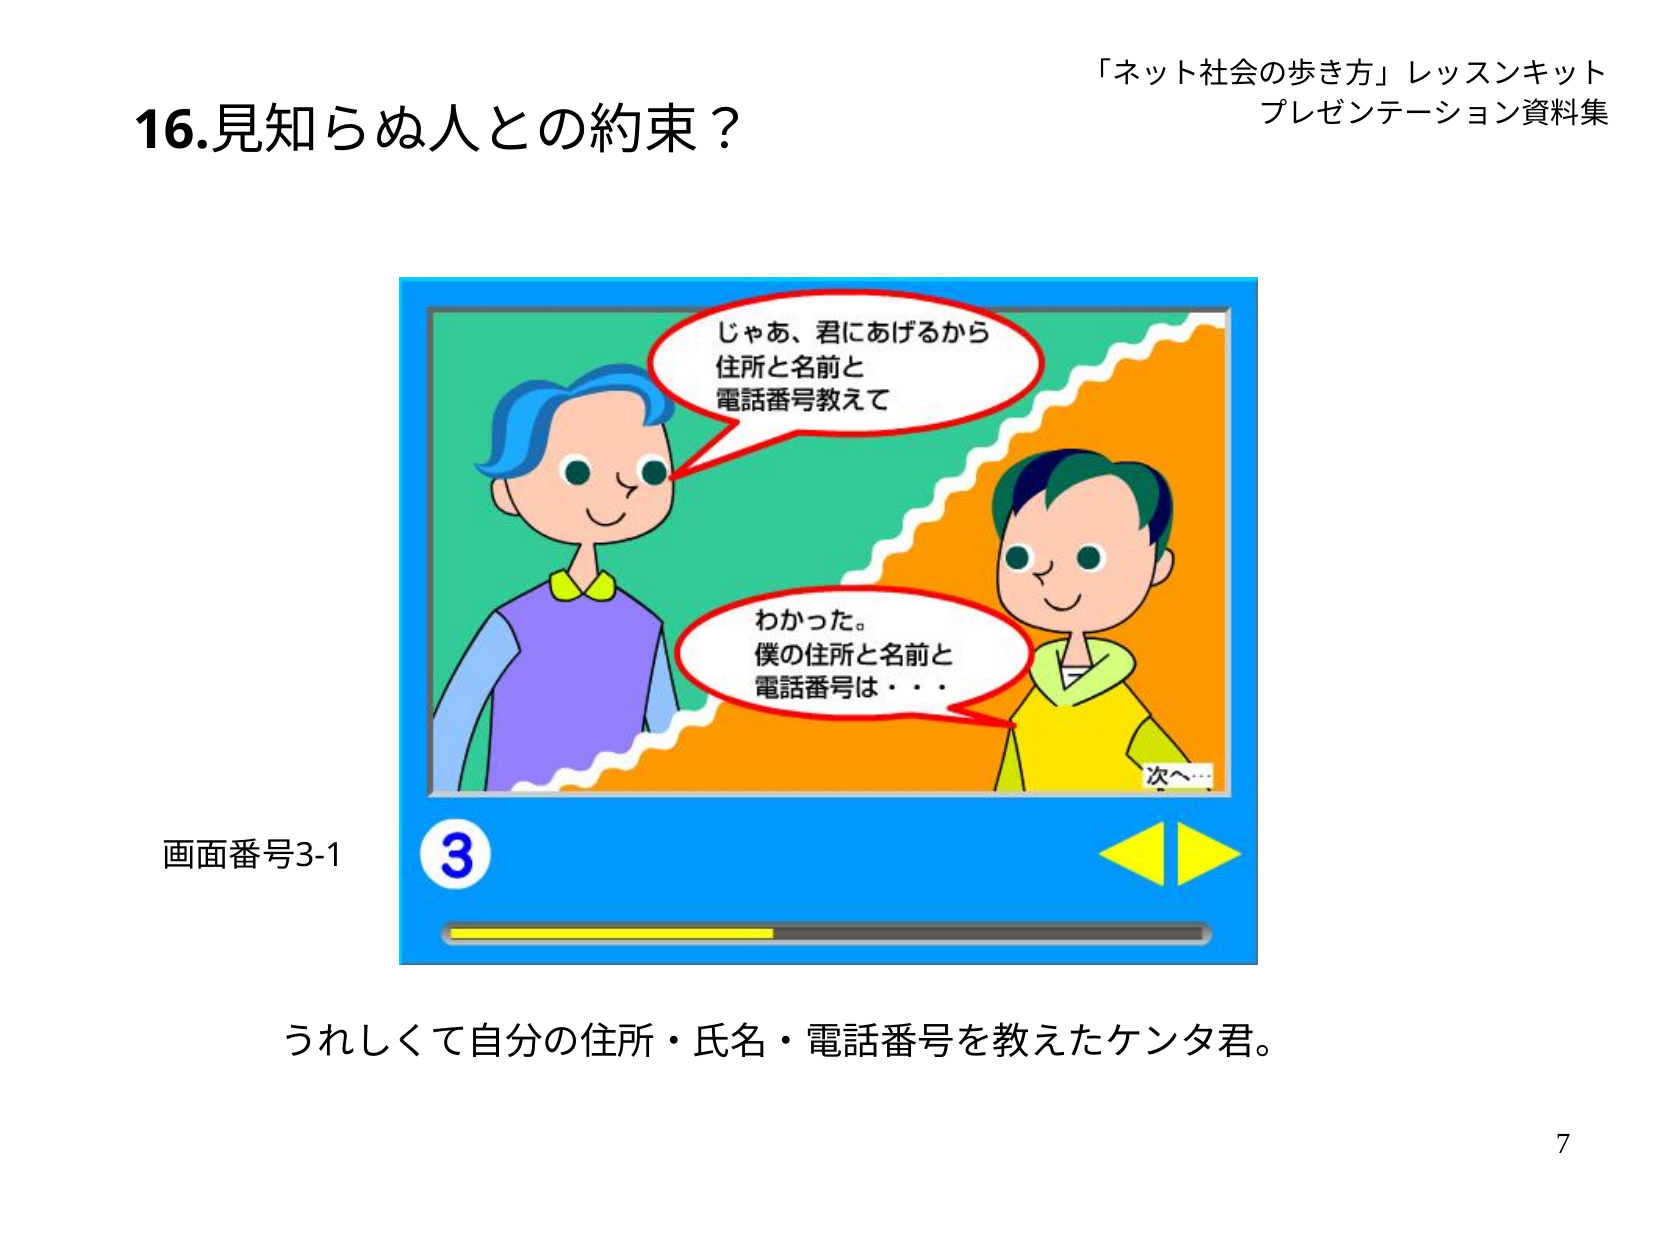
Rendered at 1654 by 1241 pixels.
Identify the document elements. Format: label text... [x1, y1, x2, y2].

text_box 「ネット社会の歩き方」レッスンキット プレゼンテーション資料集 [1062, 44, 1625, 139]
text_box 画面番号3-1 [147, 826, 384, 882]
picture [399, 277, 1258, 965]
text_box 16.見知らぬ人との約束？ [118, 88, 1241, 169]
text_box うれしくて自分の住所・氏名・電話番号を教えたケンタ君。 [265, 1003, 1447, 1074]
